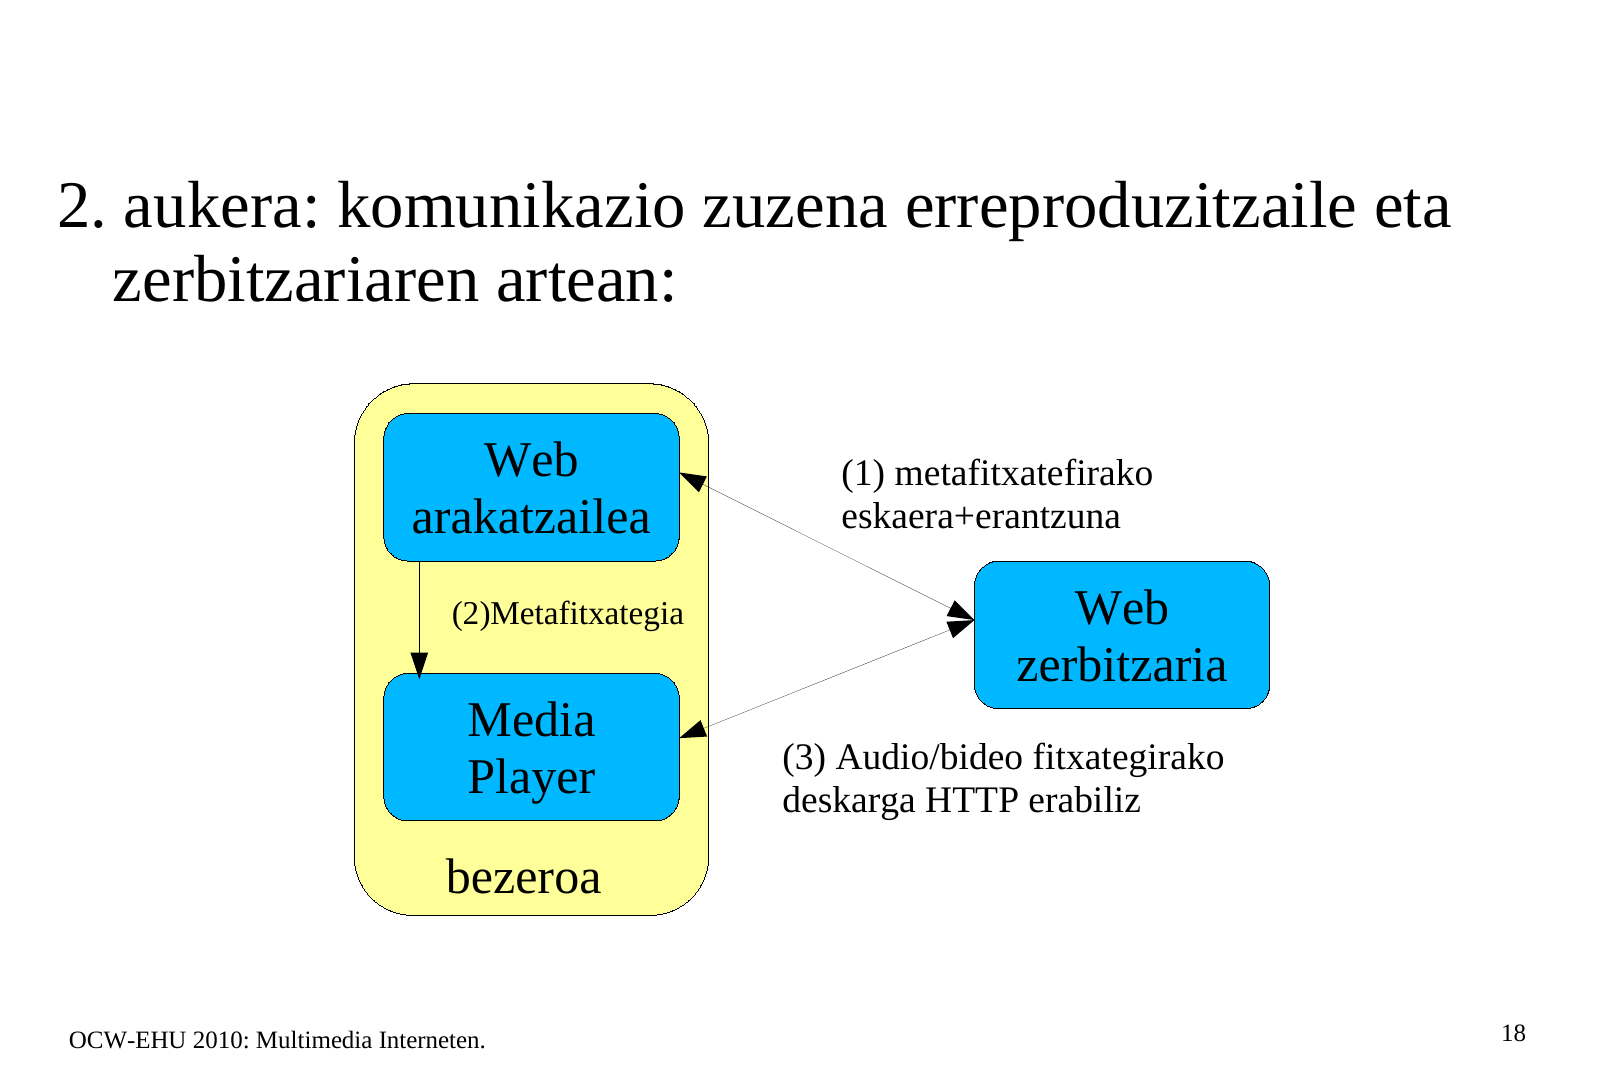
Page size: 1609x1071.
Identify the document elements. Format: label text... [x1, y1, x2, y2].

list 2. aukera: komunikazio zuzena erreproduzitzaile eta zerbitzariaren artean: [41, 160, 1555, 999]
text_box [354, 383, 709, 916]
text_box [420, 475, 709, 736]
text_box Web zerbitzaria [974, 561, 1270, 709]
text_box (2)Metafitxategia [437, 585, 700, 686]
text_box Web arakatzailea [383, 413, 680, 562]
text_box (3) Audio/bideo fitxategirako deskarga HTTP erabiliz [767, 727, 1241, 827]
text_box bezeroa [431, 839, 617, 939]
text_box Media Player [383, 673, 680, 821]
text_box (1) metafitxatefirako eskaera+erantzuna [826, 442, 1169, 543]
